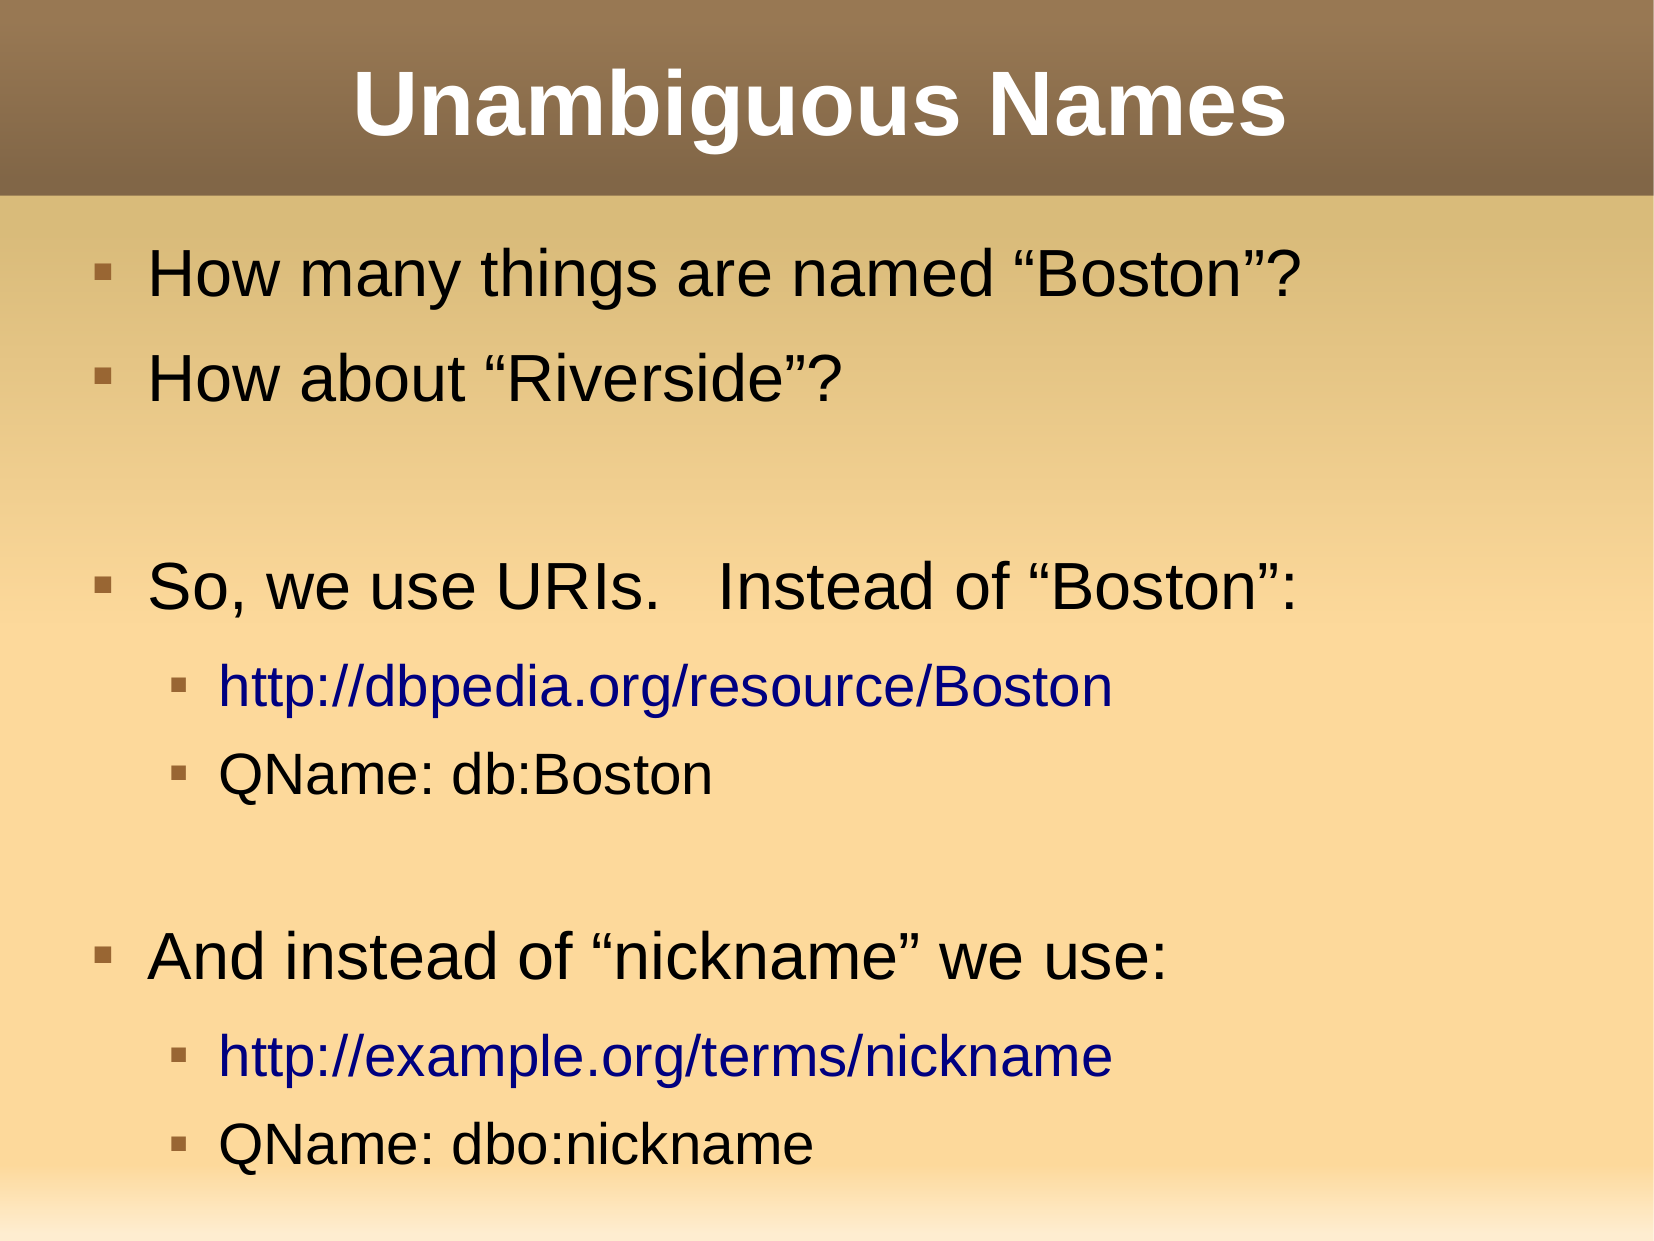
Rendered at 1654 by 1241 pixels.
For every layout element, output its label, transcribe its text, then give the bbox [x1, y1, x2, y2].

picture [0, 0, 1654, 1241]
title Unambiguous Names [76, 0, 1565, 208]
list How many things are named “Boston”? How about “Riverside”? So, we use URIs. Instead of “Boston”: http://dbpedia.org/resource/Boston QName: db:Boston And instead of “nickname” we use: http://example.org/terms/nickname QName: dbo:nickname [76, 236, 1565, 1241]
